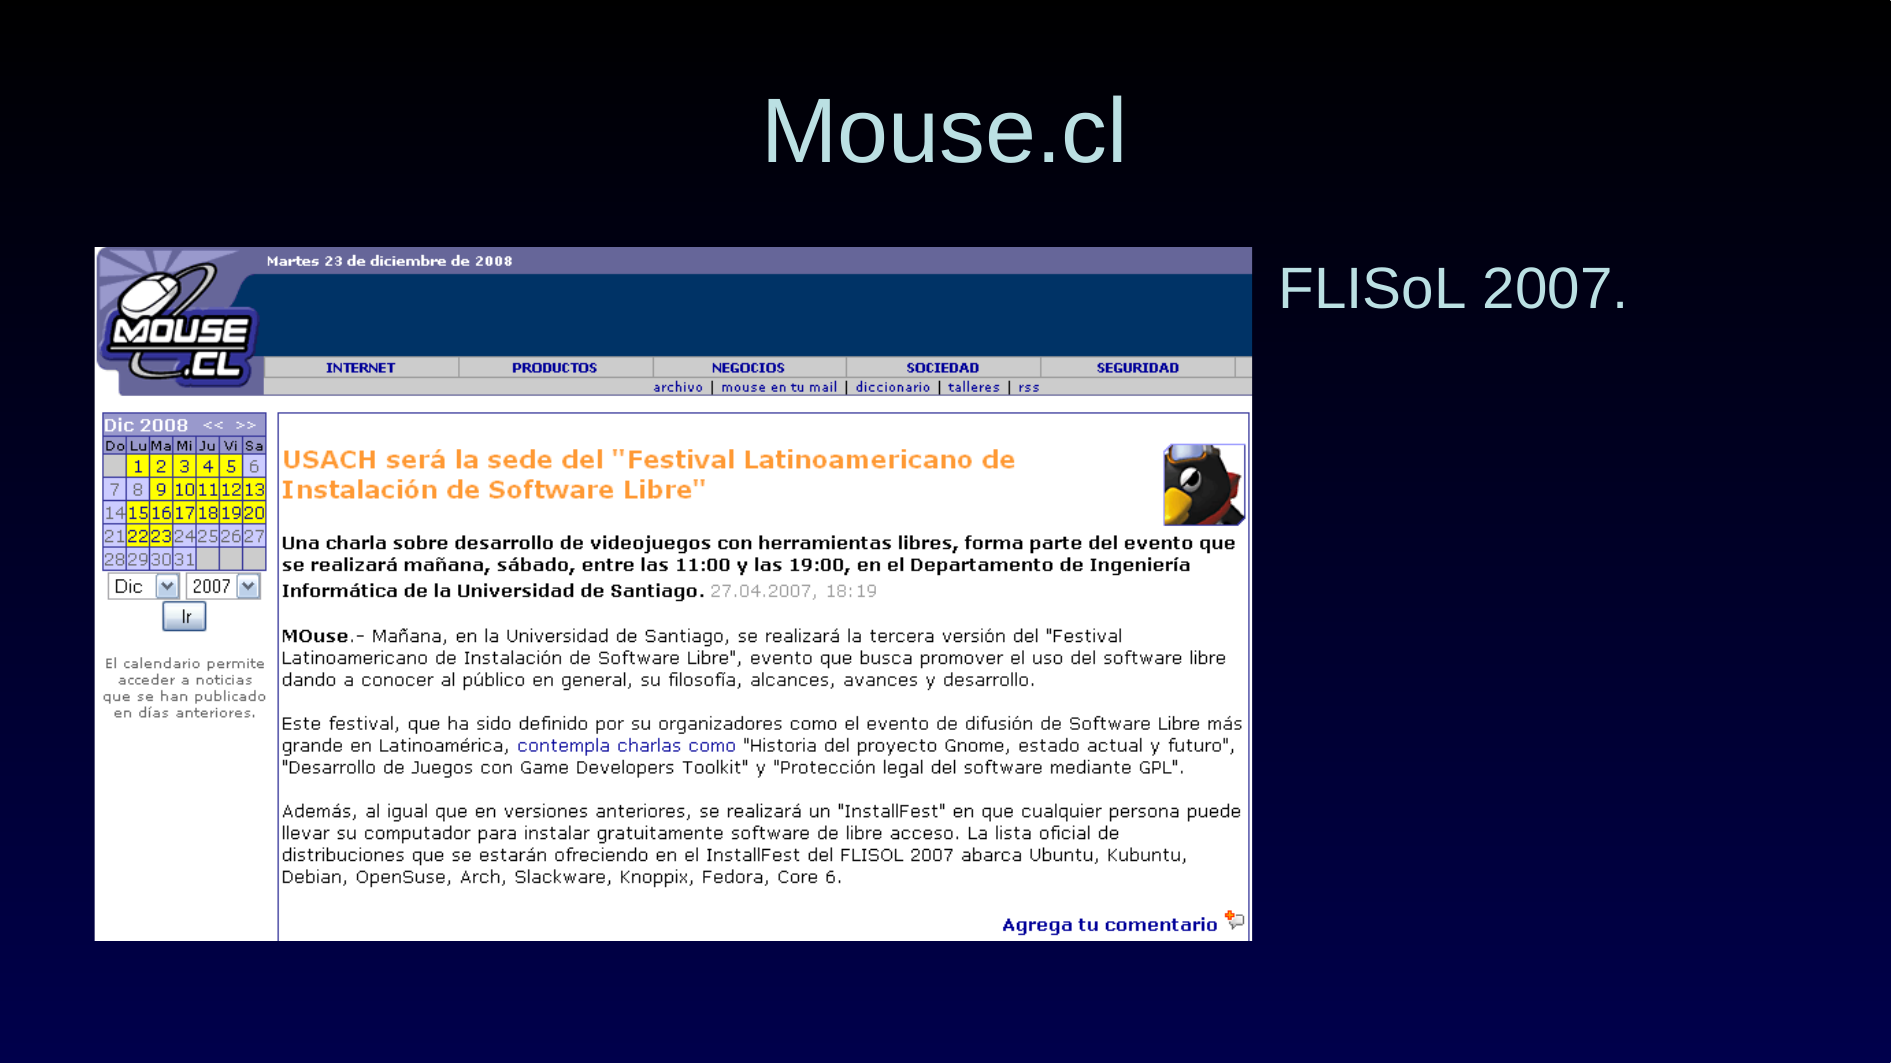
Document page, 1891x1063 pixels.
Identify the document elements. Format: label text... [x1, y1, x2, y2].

picture [94, 247, 1253, 941]
list FLISoL 2007. [1264, 247, 1796, 950]
title Mouse.cl [94, 42, 1796, 220]
